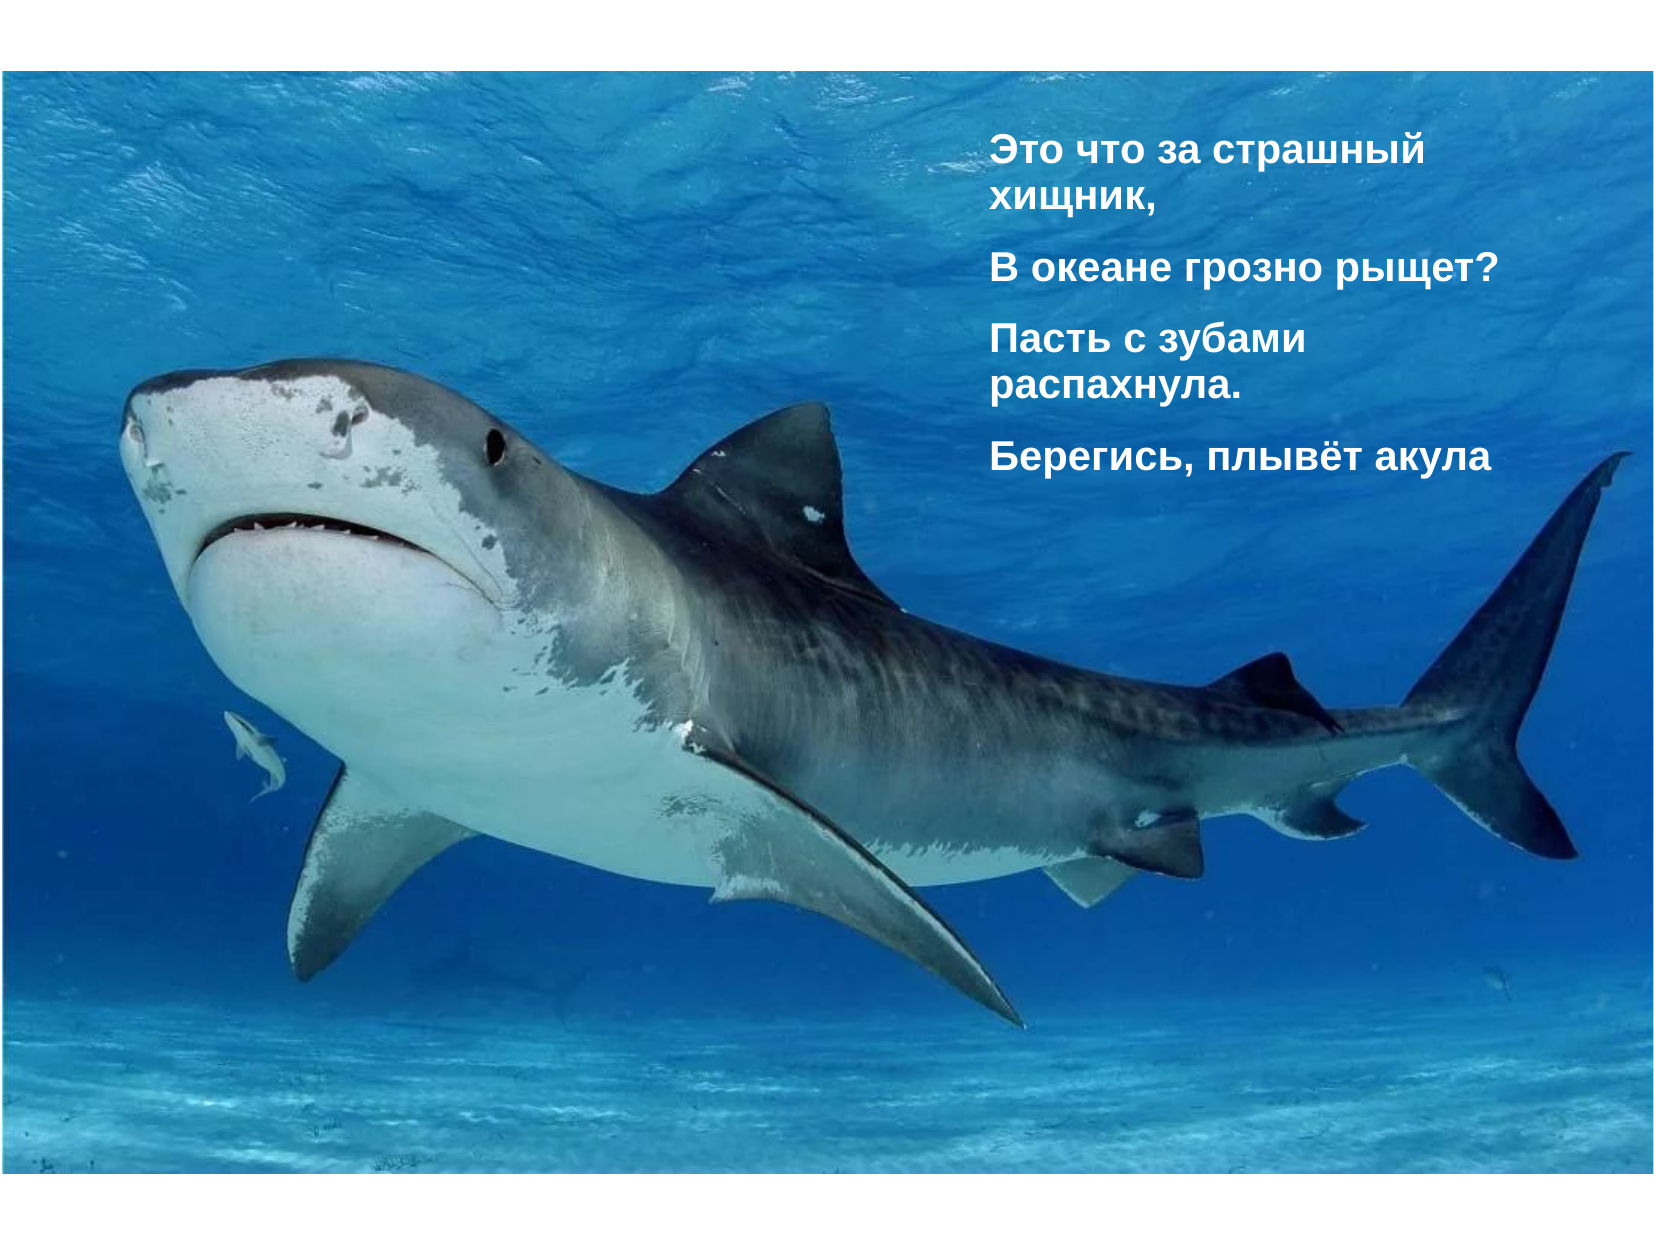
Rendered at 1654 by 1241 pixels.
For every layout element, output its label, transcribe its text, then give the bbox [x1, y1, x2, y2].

picture [2, 71, 1654, 1174]
text_box Это что за страшный хищник, В океане грозно рыщет? Пасть с зубами распахнула. Берегись, плывёт акула [974, 118, 1536, 541]
